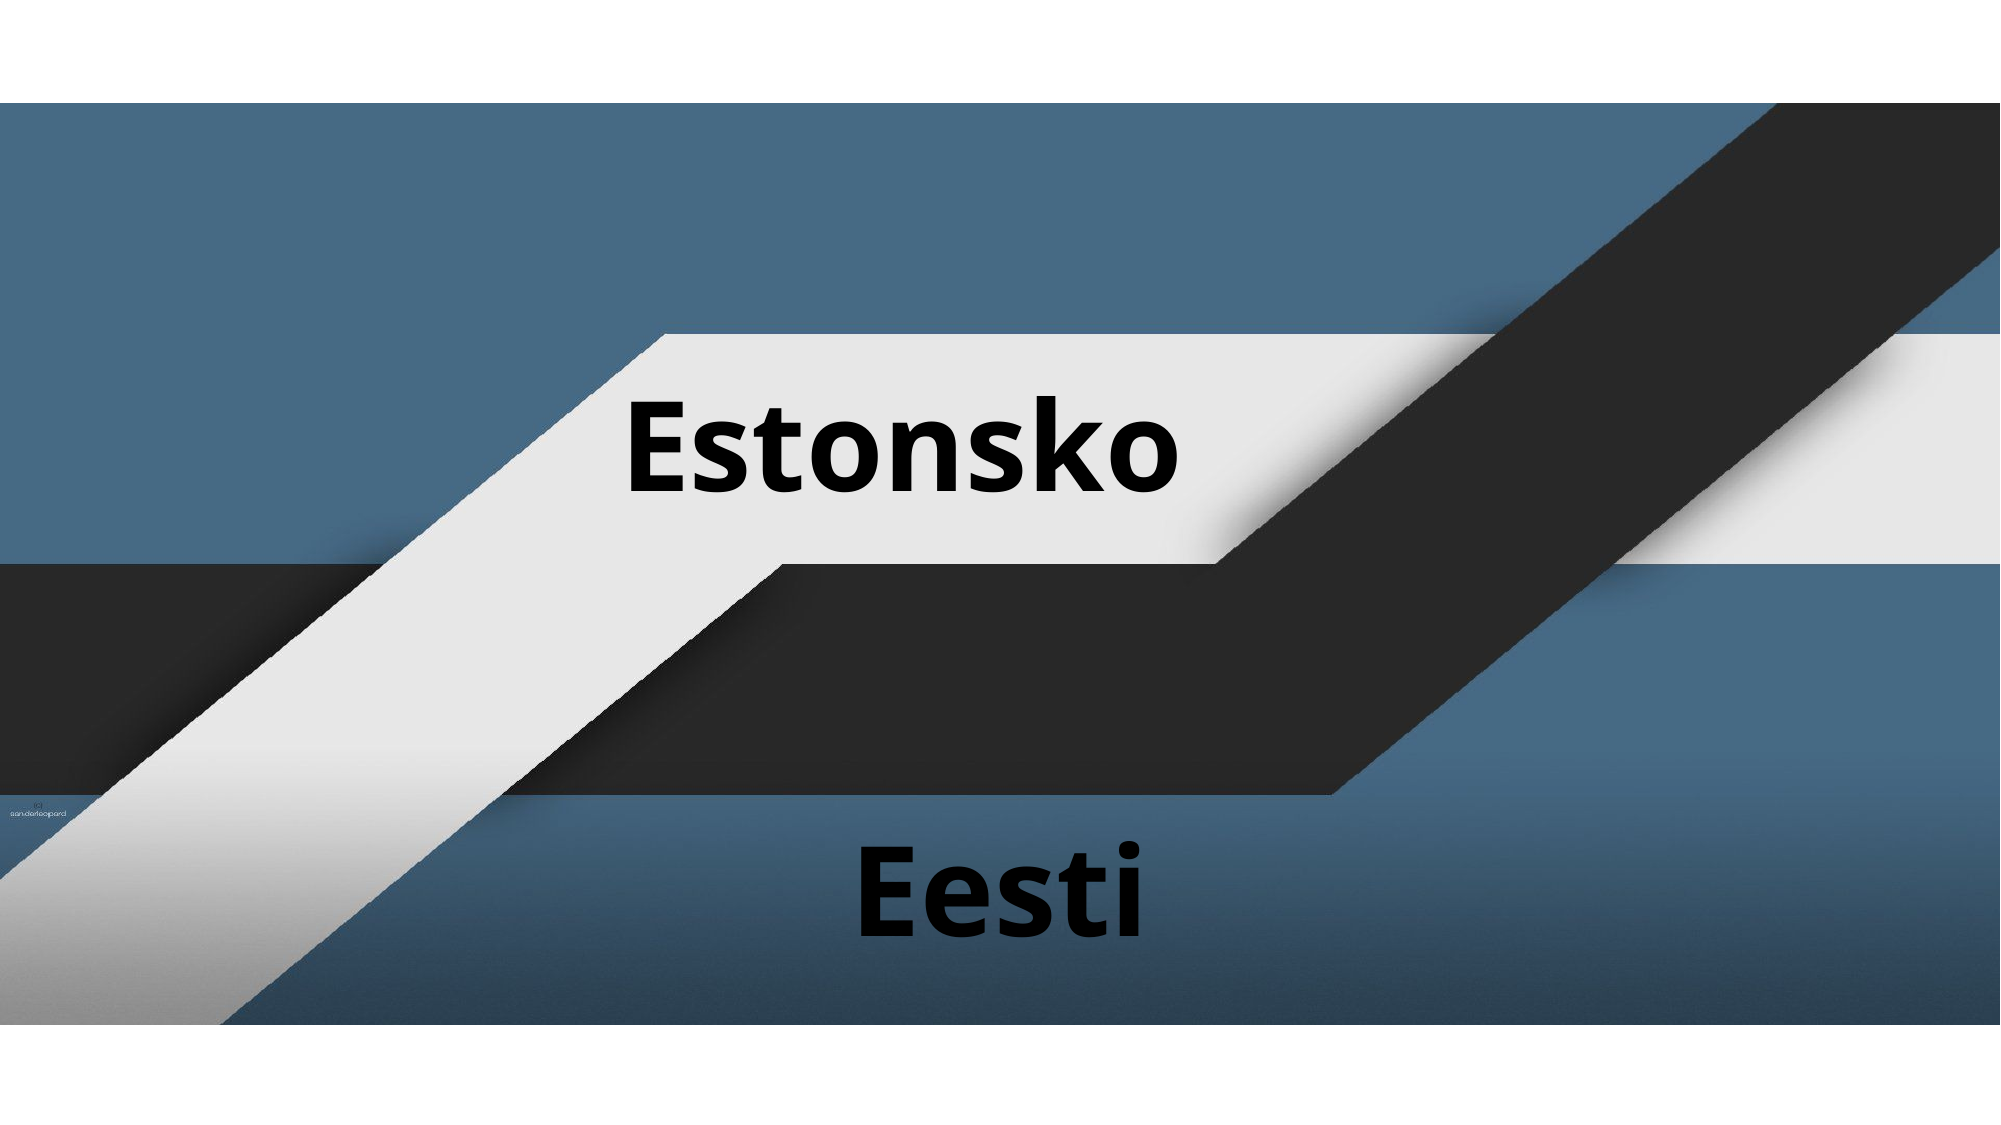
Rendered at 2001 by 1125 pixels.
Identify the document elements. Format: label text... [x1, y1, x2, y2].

picture [0, 103, 2000, 1025]
text_box Eesti [137, 719, 1863, 1063]
title Estonsko [39, 376, 1765, 720]
